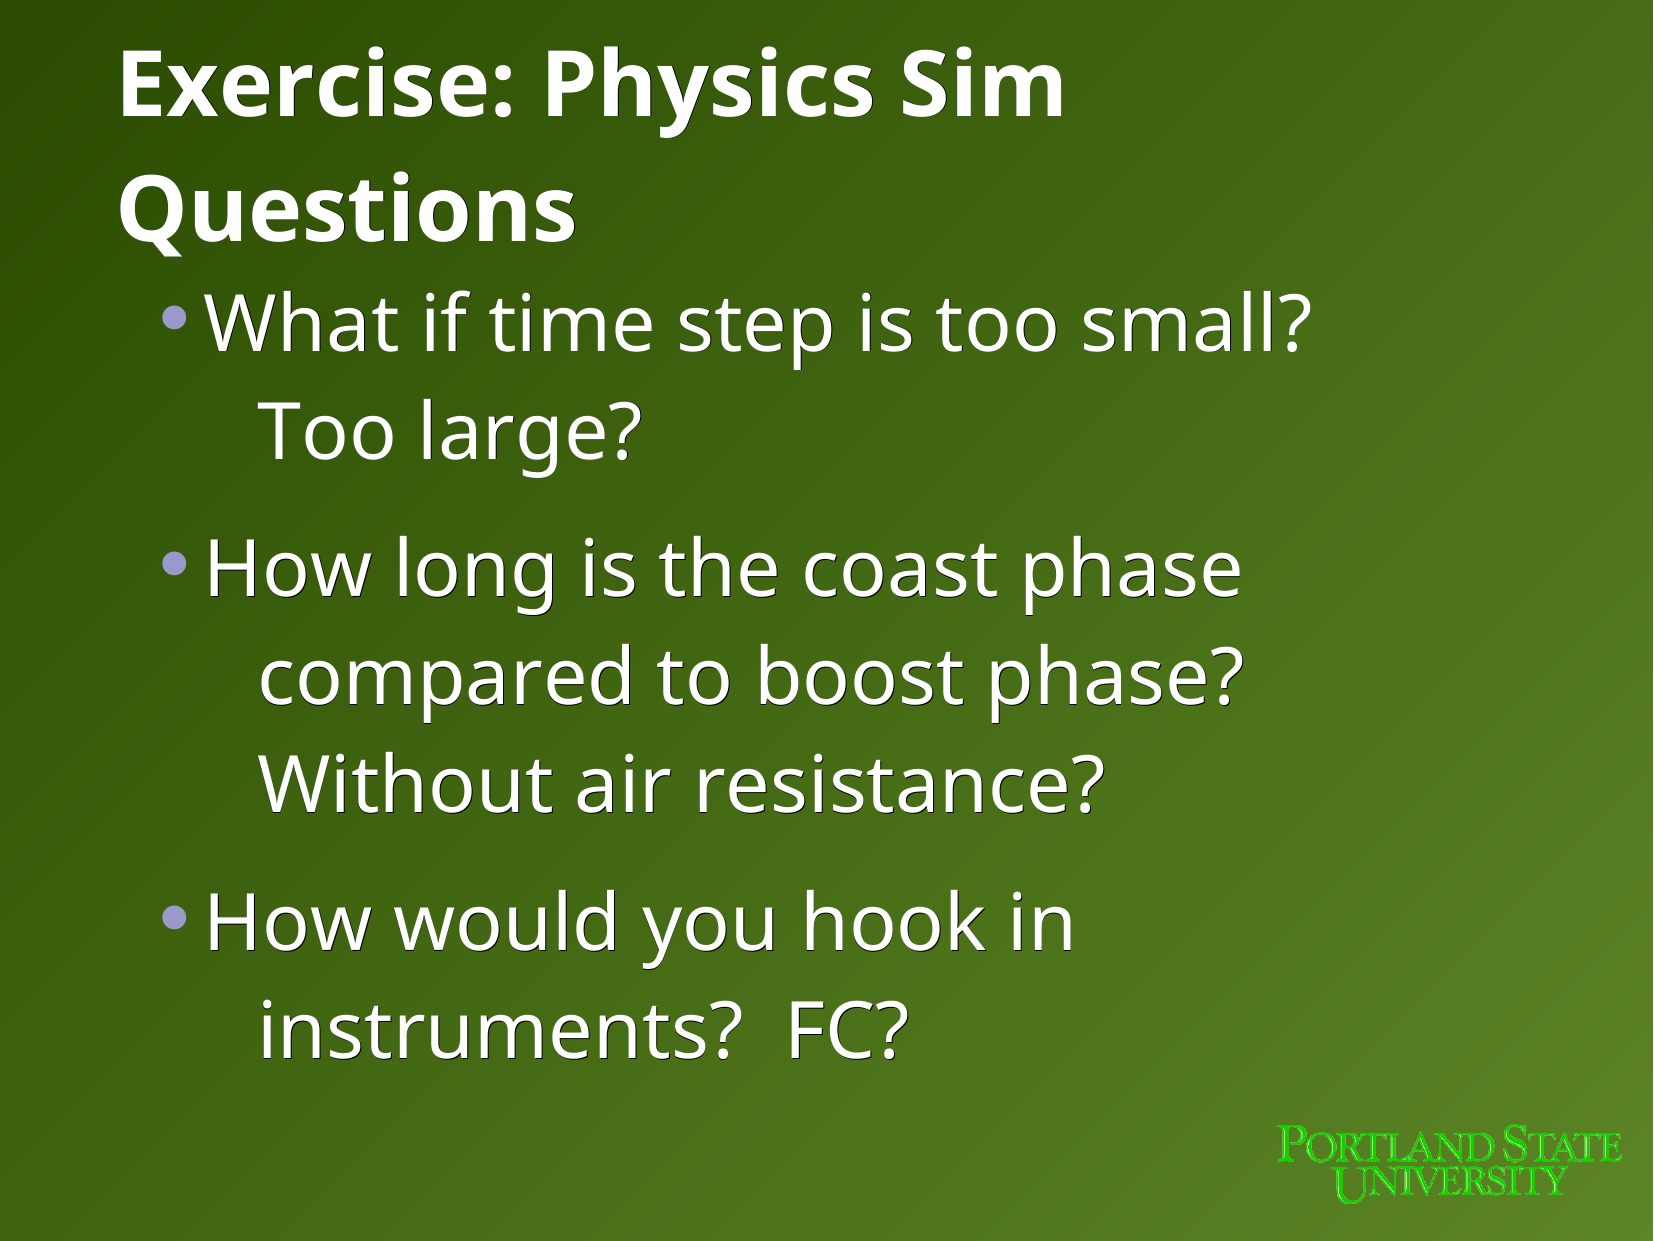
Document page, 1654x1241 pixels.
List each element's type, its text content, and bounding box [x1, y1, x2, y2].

picture [1277, 1124, 1622, 1204]
list What if time step is too small? Too large? How long is the coast phase compared to boost phase? Without air resistance? How would you hook in instruments? FC? [115, 266, 1527, 1049]
title Exercise: Physics Sim Questions [115, 32, 1527, 254]
